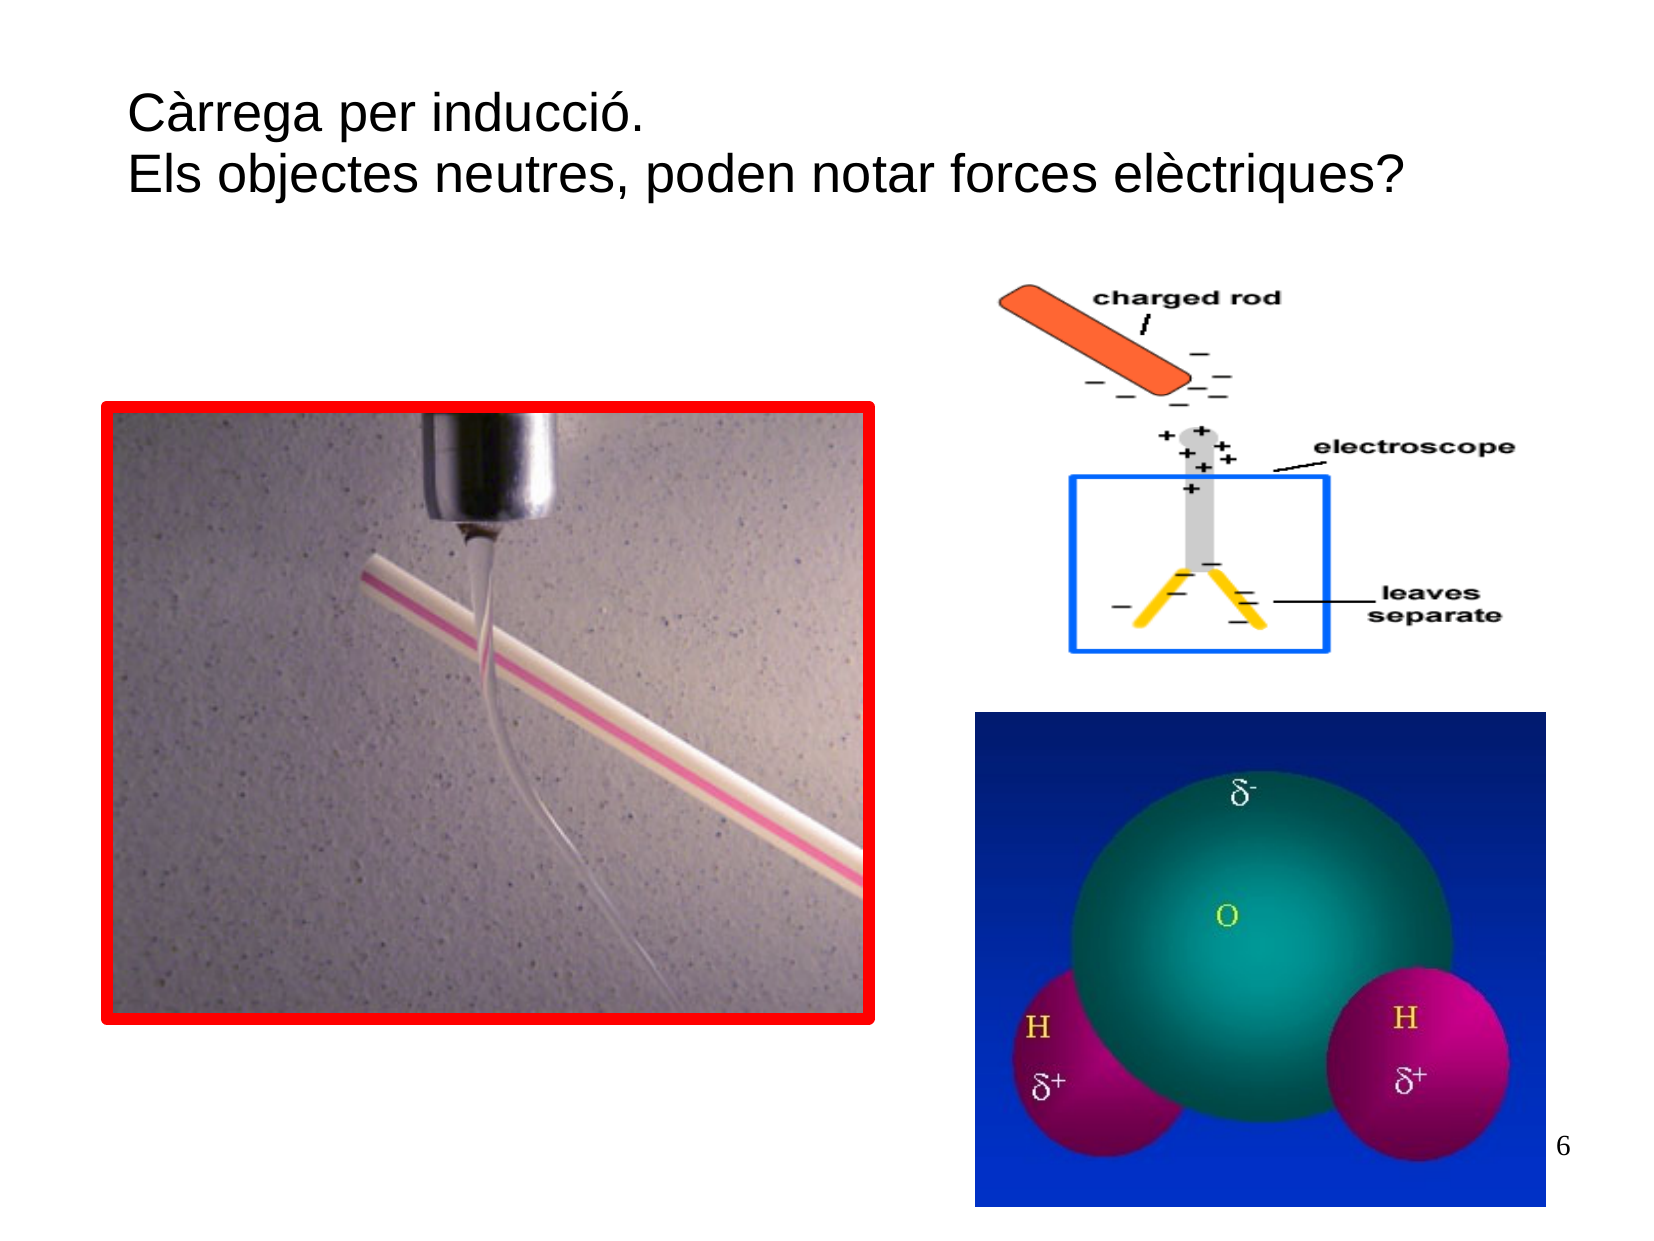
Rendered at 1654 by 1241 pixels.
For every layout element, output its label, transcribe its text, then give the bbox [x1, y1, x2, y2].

text_box Càrrega per inducció. Els objectes neutres, poden notar forces elèctriques? [112, 75, 1538, 212]
picture [975, 262, 1538, 676]
picture [975, 712, 1546, 1207]
picture [112, 412, 863, 1013]
